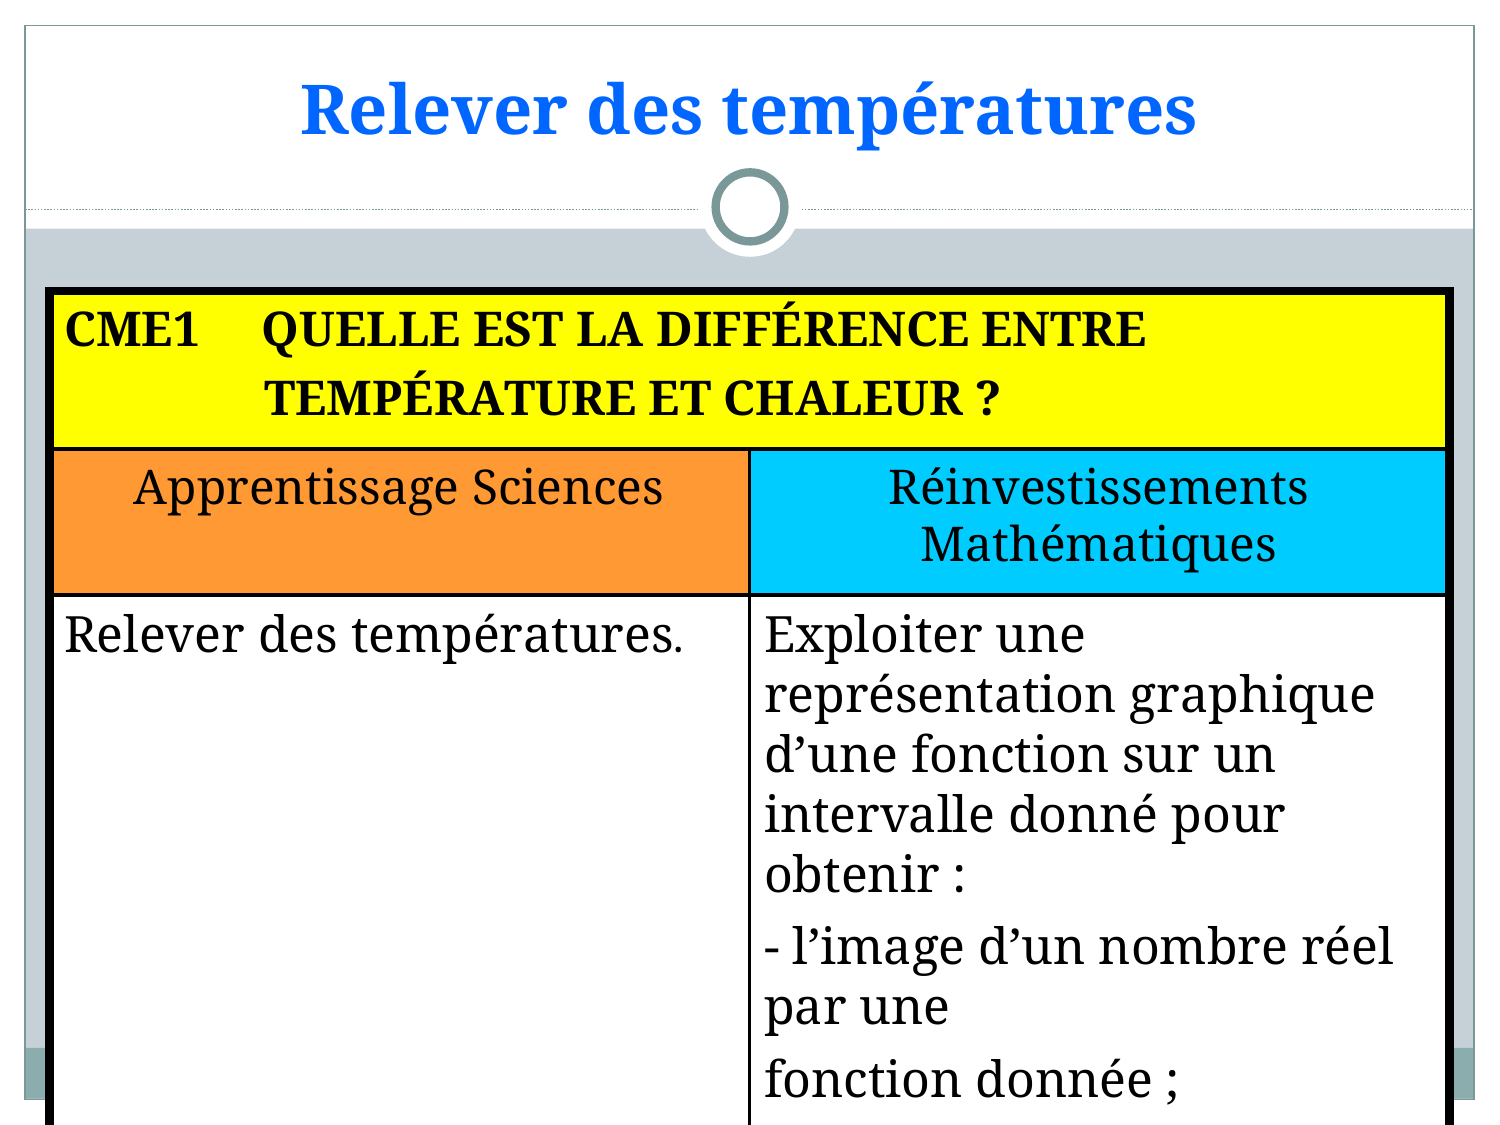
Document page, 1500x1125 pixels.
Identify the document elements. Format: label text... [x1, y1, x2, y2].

table_cell Relever des températures. [54, 597, 748, 1125]
title Relever des températures [49, 37, 1450, 162]
table_cell Réinvestissements Mathématiques [751, 451, 1445, 593]
table_cell Apprentissage Sciences [54, 451, 748, 593]
table_header CME1 QUELLE EST LA DIFFÉRENCE ENTRE TEMPÉRATURE ET CHALEUR ? [54, 295, 1445, 447]
table_cell Exploiter une représentation graphique d’une fonction sur un intervalle donné pour obtenir : - l’image d’un nombre réel par une fonction donnée ; . La fonction est donnée par une représentation graphique [751, 597, 1445, 1125]
